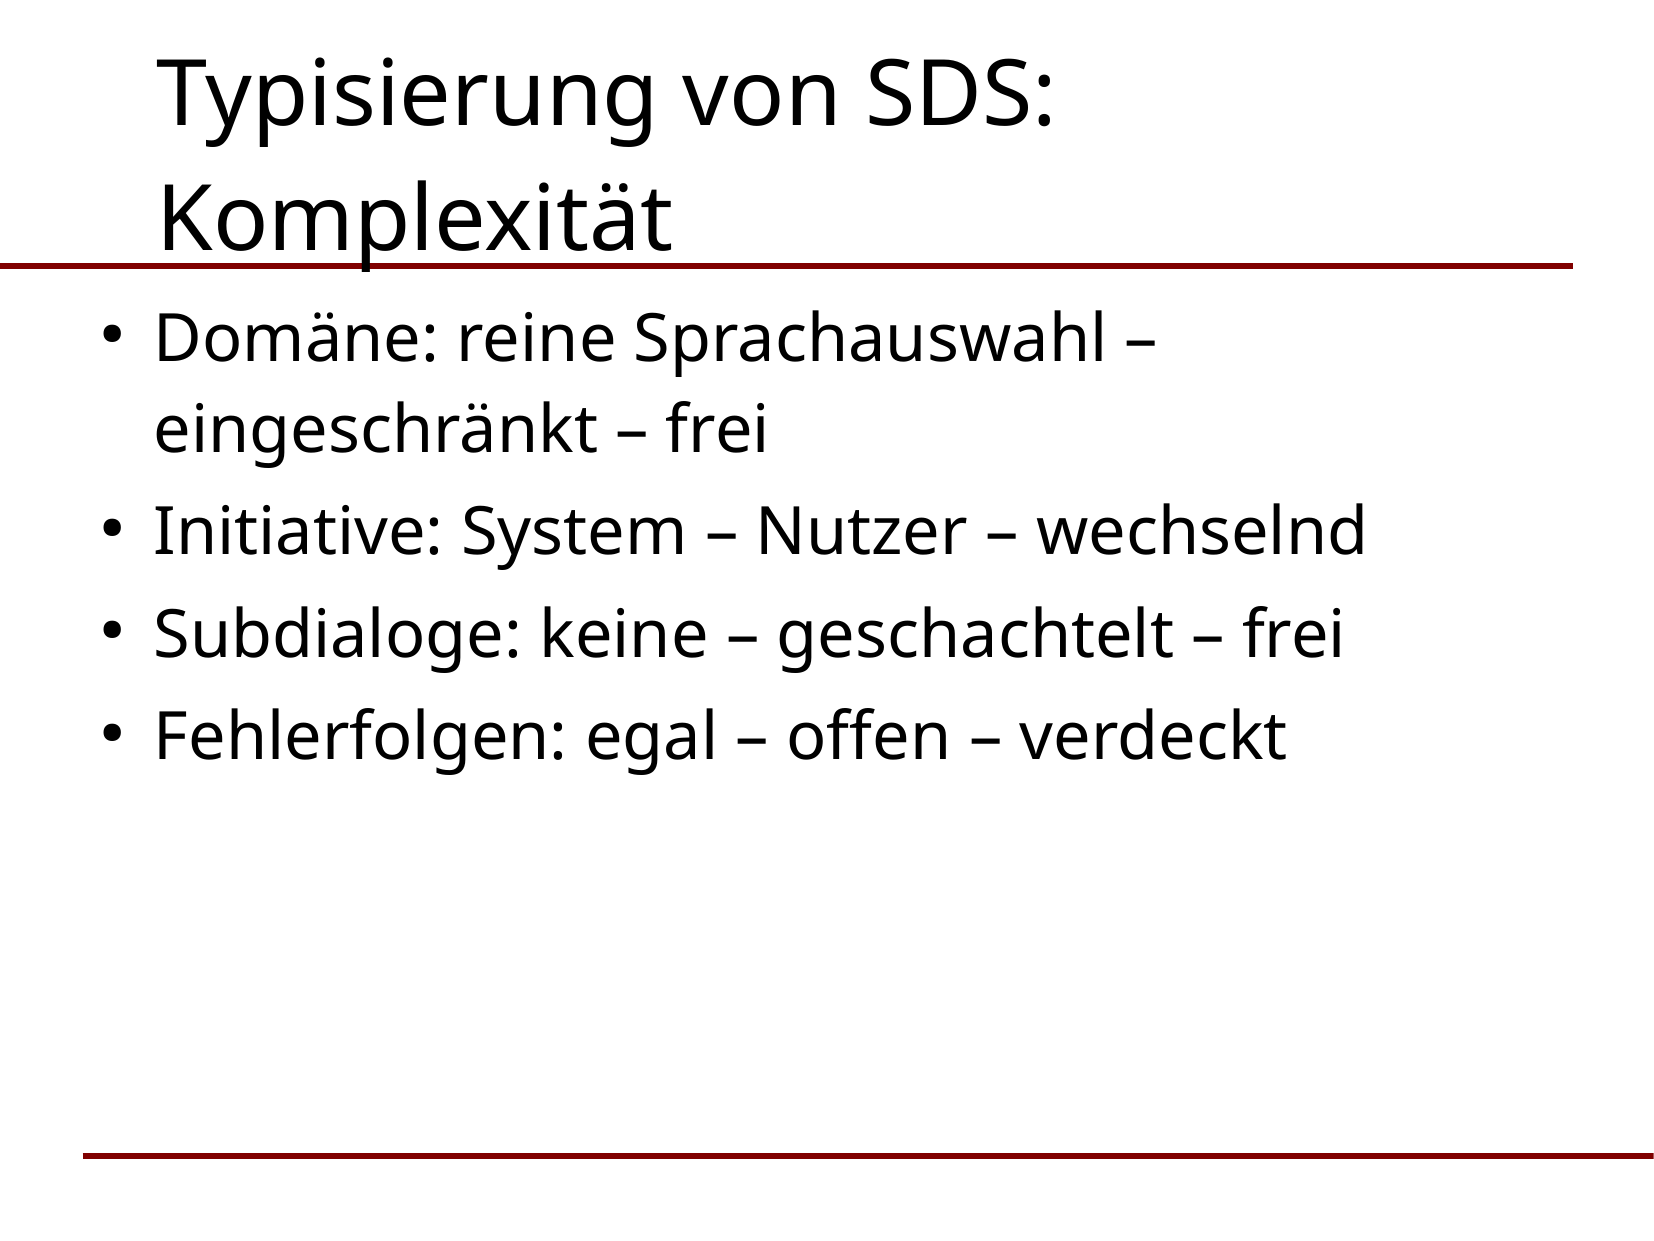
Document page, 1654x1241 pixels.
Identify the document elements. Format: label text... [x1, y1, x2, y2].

list Domäne: reine Sprachauswahl – eingeschränkt – frei Initiative: System – Nutzer – wechselnd Subdialoge: keine – geschachtelt – frei Fehlerfolgen: egal – offen – verdeckt [82, 290, 1571, 1188]
title Typisierung von SDS: Komplexität [82, 49, 1571, 257]
